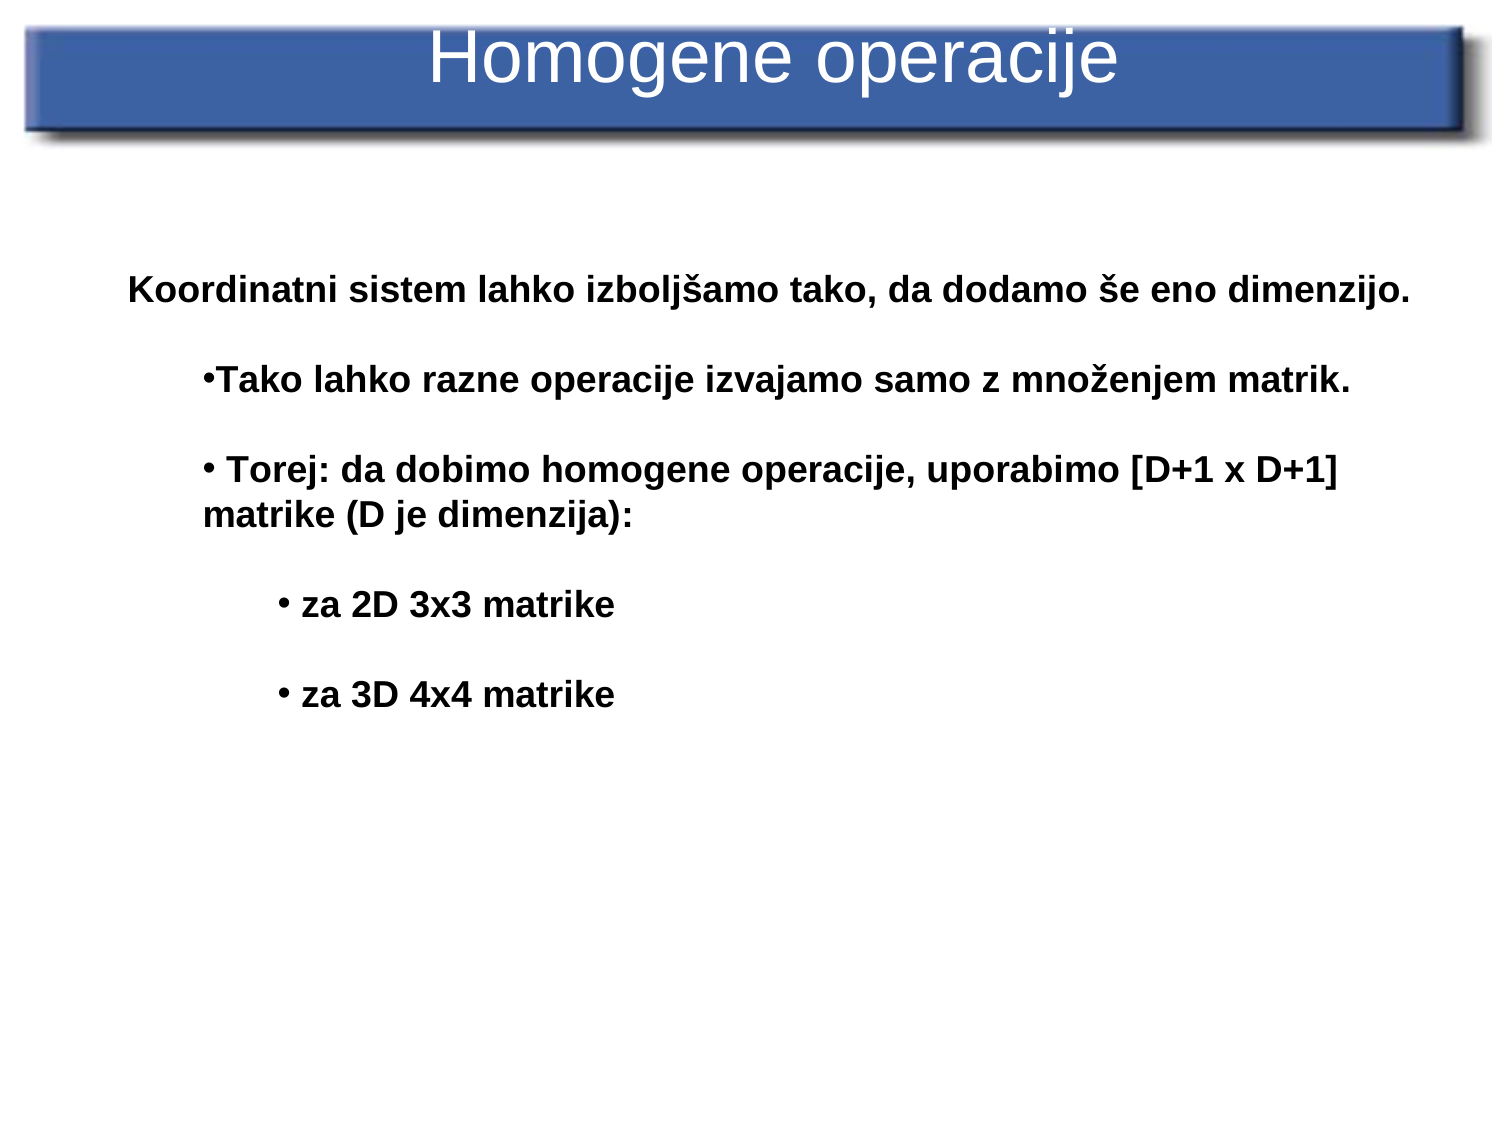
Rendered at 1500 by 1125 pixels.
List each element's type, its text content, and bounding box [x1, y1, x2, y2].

text_box Homogene operacije [123, 0, 1424, 105]
text_box Koordinatni sistem lahko izboljšamo tako, da dodamo še eno dimenzijo. Tako lahko razne operacije izvajamo samo z množenjem matrik. Torej: da dobimo homogene operacije, uporabimo [D+1 x D+1] matrike (D je dimenzija): za 2D 3x3 matrike za 3D 4x4 matrike [112, 212, 1429, 768]
picture [23, 23, 1492, 151]
